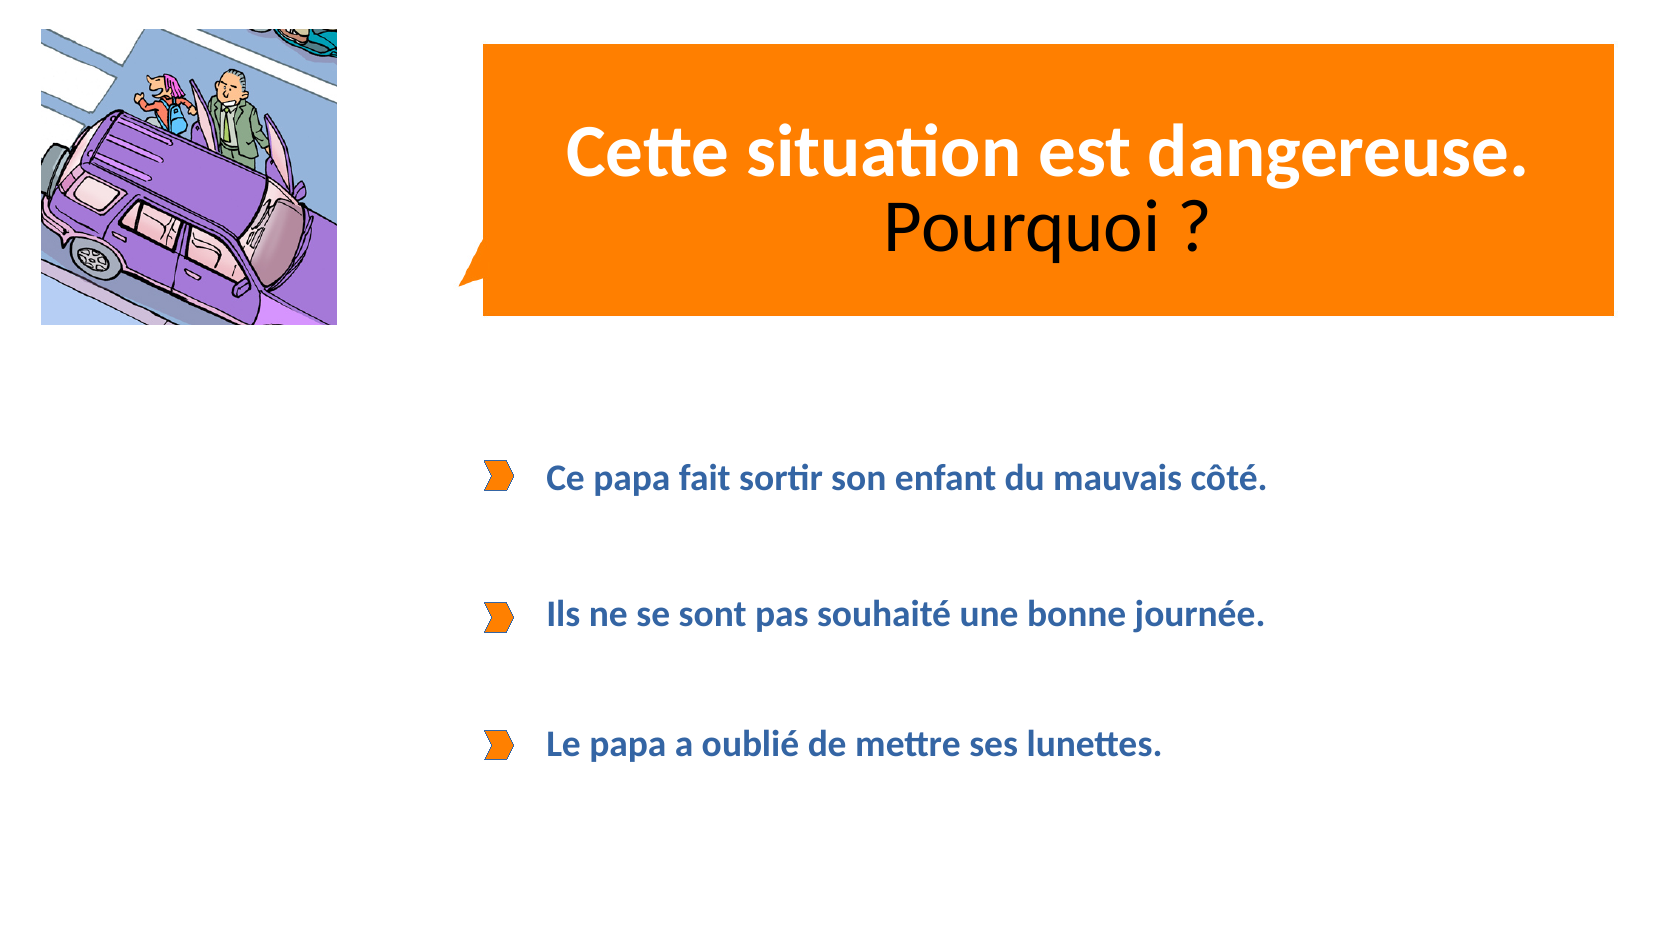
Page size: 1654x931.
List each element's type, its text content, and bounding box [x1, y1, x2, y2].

text_box Le papa a oublié de mettre ses lunettes. [531, 720, 1270, 774]
text_box [484, 730, 514, 760]
text_box [484, 460, 514, 491]
text_box Cette situation est dangereuse. Pourquoi ? [472, 112, 1625, 278]
text_box Ce papa fait sortir son enfant du mauvais côté. [531, 454, 1359, 508]
text_box Ils ne se sont pas souhaité une bonne journée. [531, 590, 1359, 644]
picture [5, 0, 1654, 345]
text_box [484, 602, 514, 633]
